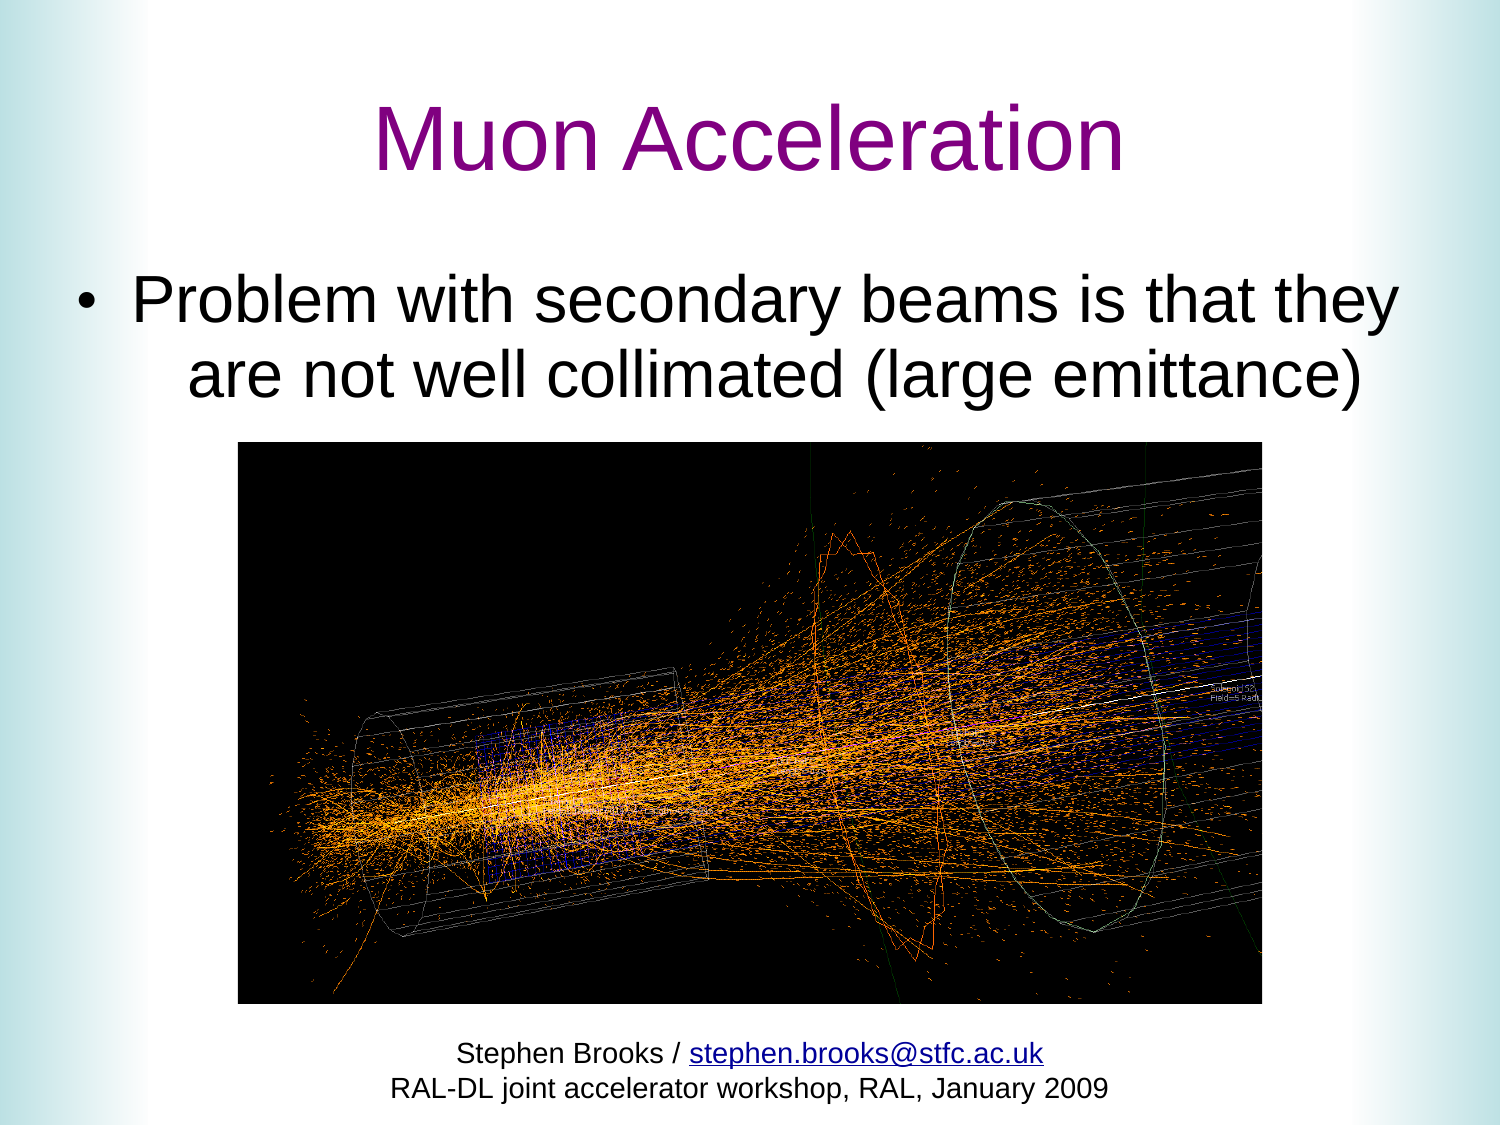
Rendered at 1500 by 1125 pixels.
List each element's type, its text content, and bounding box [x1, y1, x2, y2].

title Muon Acceleration [75, 52, 1425, 225]
list Problem with secondary beams is that they are not well collimated (large emittance) [75, 262, 1425, 991]
picture [237, 442, 1263, 1004]
